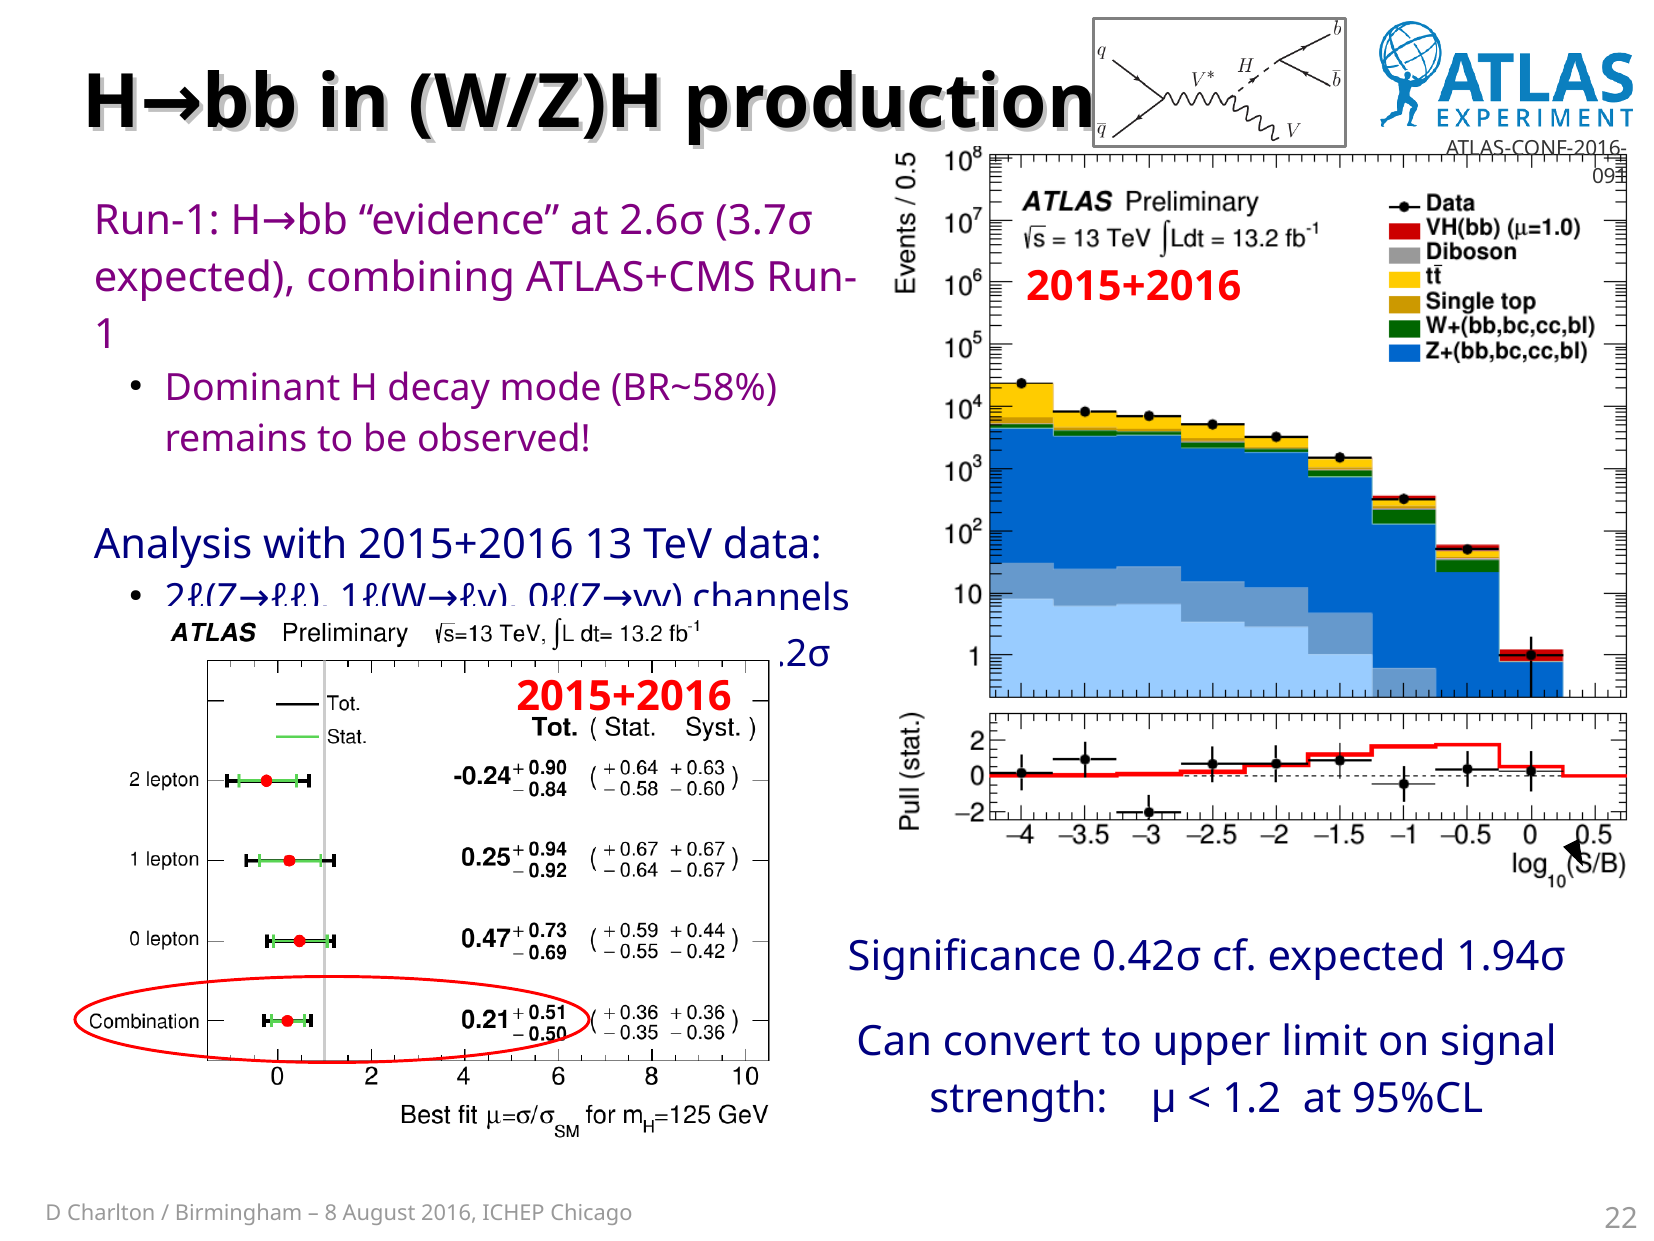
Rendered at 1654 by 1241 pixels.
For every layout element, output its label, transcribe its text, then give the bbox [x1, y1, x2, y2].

picture [1379, 21, 1633, 127]
picture [890, 146, 1634, 892]
text_box Significance 0.42σ cf. expected 1.94σ Can convert to upper limit on signal strength: μ < 1.2 at 95%CL [817, 918, 1596, 1104]
text_box Run-1: H→bb “evidence” at 2.6σ (3.7σ expected), combining ATLAS+CMS Run-1 Dominant H decay mode (BR~58%) remains to be observed! Analysis with 2015+2016 13 TeV data: 2ℓ(Z→ℓℓ), 1ℓ(W→ℓv), 0ℓ(Z→vv) channels VZ, Z→bb validation: 3.0σ, expect 3.2σ [79, 182, 888, 568]
title H→bb in (W/Z)H production [82, 49, 1092, 148]
picture [87, 978, 587, 1060]
picture [1095, 20, 1345, 146]
picture [87, 606, 780, 1143]
text_box ATLAS-CONF-2016-091 [1401, 125, 1642, 165]
text_box 2015+2016 [1011, 247, 1278, 312]
text_box 2015+2016 [501, 658, 768, 722]
